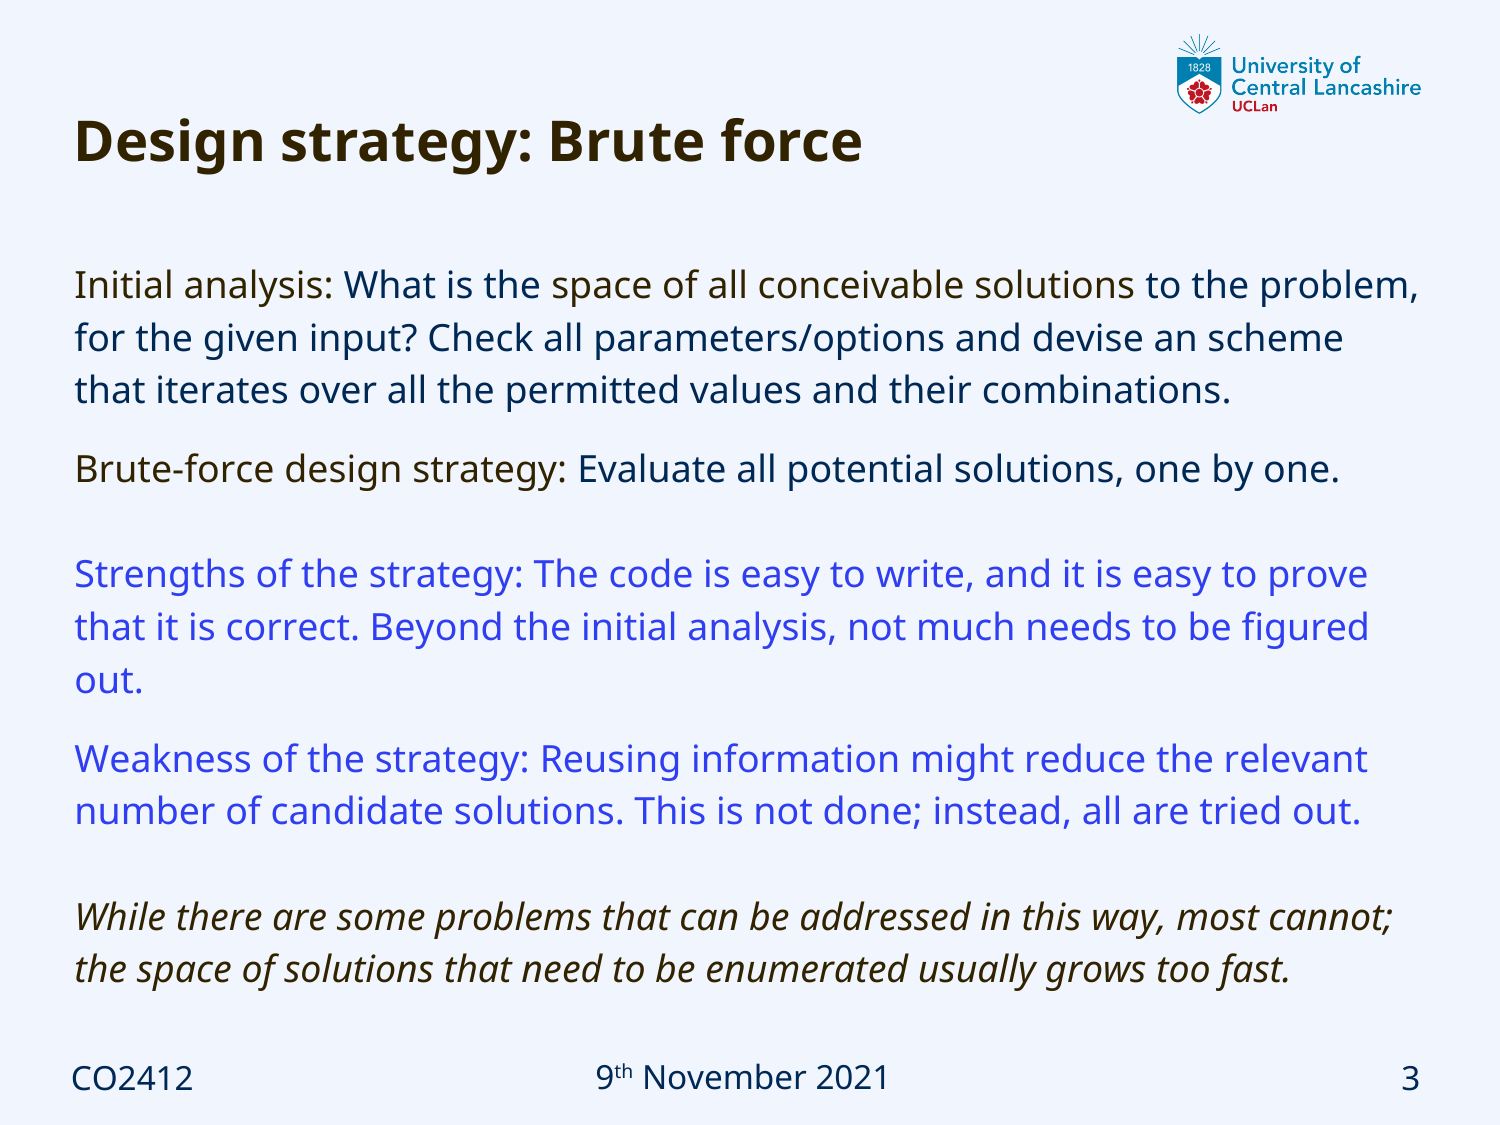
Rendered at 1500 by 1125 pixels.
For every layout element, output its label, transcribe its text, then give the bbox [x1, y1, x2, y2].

title Design strategy: Brute force [58, 93, 1475, 186]
picture [1177, 34, 1421, 93]
text_box Initial analysis: What is the space of all conceivable solutions to the problem, for the given input? Check all parameters/options and devise an scheme that iterates over all the permitted values and their combinations. Brute-force design strategy: Evaluate all potential solutions, one by one. Strengths of the strategy: The code is easy to write, and it is easy to prove that it is correct. Beyond the initial analysis, not much needs to be figured out. Weakness of the strategy: Reusing information might reduce the relevant number of candidate solutions. This is not done; instead, all are tried out. While there are some problems that can be addressed in this way, most cannot; the space of solutions that need to be enumerated usually grows too fast. [59, 246, 1435, 945]
